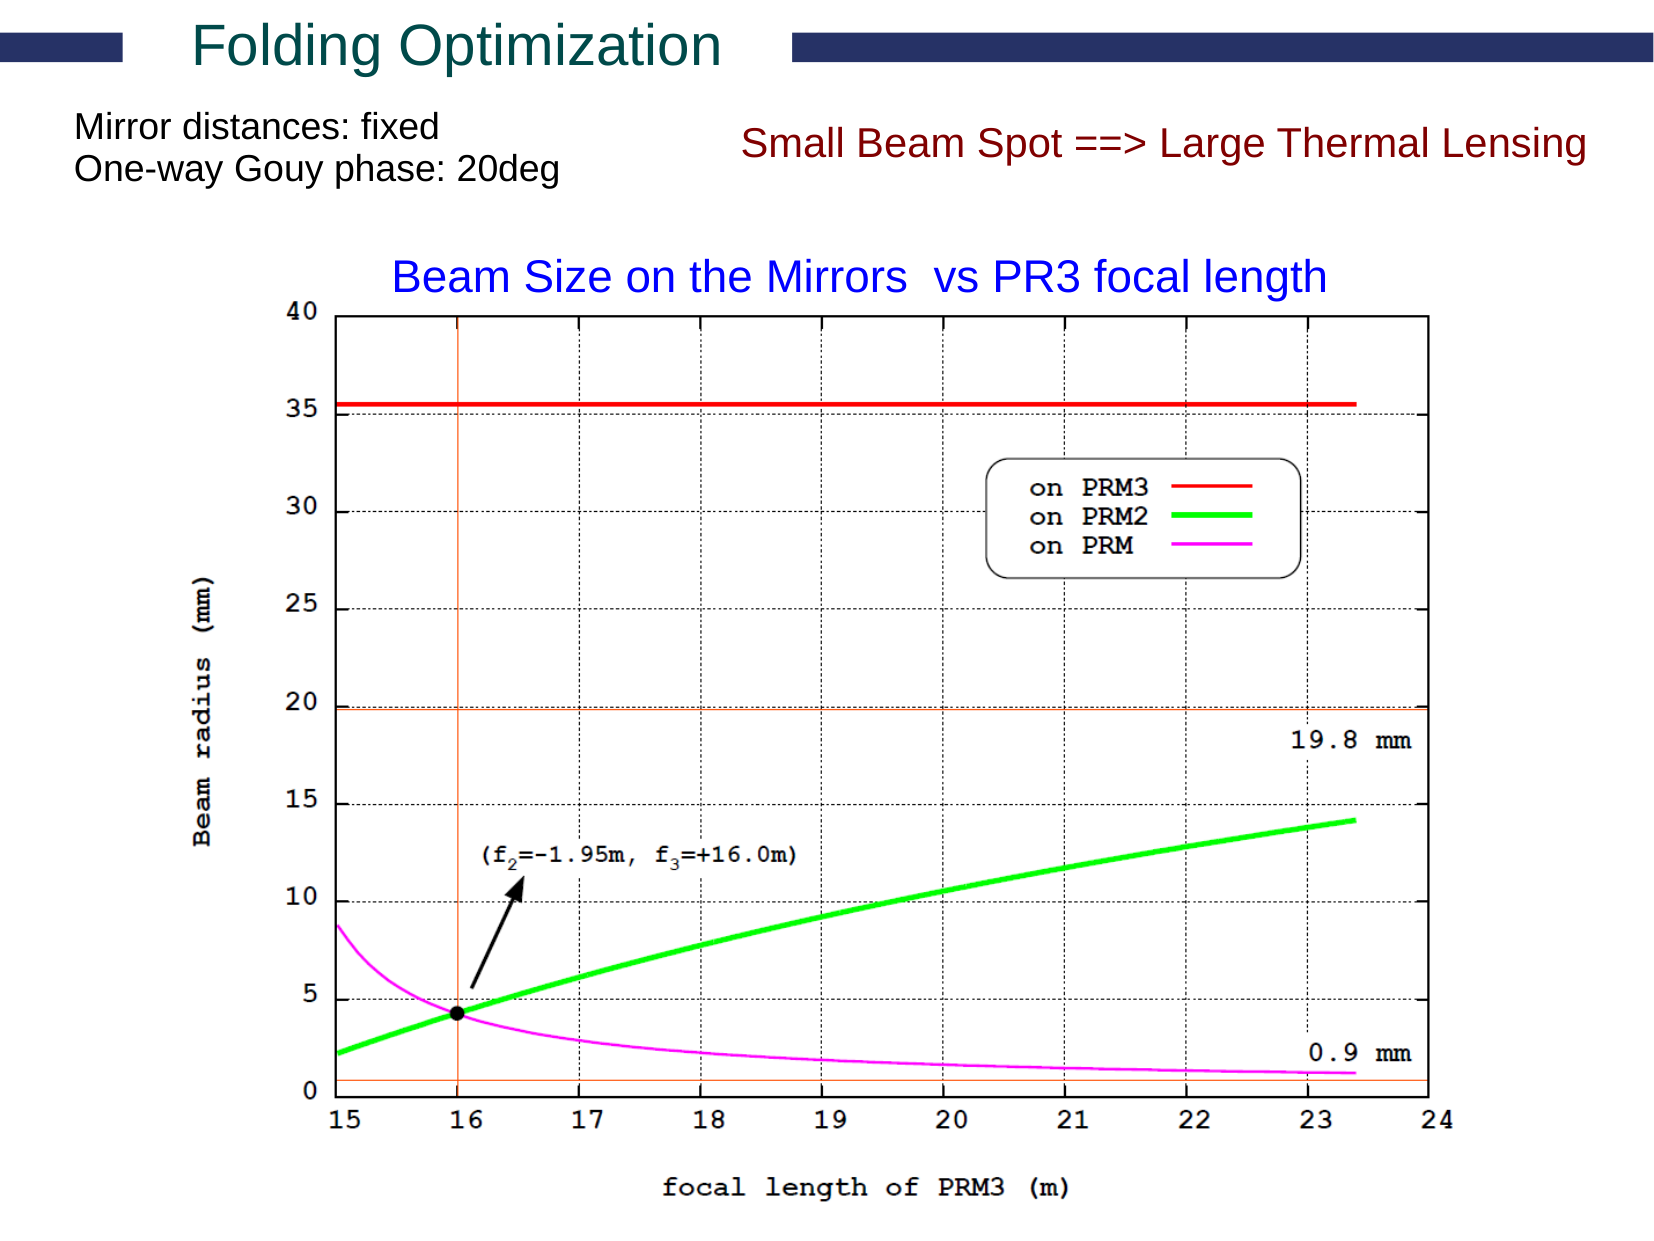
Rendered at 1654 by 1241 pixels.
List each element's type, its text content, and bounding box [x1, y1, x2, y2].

text_box Beam Size on the Mirrors vs PR3 focal length [376, 243, 1344, 311]
text_box Small Beam Spot ==> Large Thermal Lensing [725, 112, 1603, 174]
title Folding Optimization [122, 12, 793, 78]
picture [168, 270, 1506, 1220]
text_box Mirror distances: fixed One-way Gouy phase: 20deg [59, 98, 576, 197]
